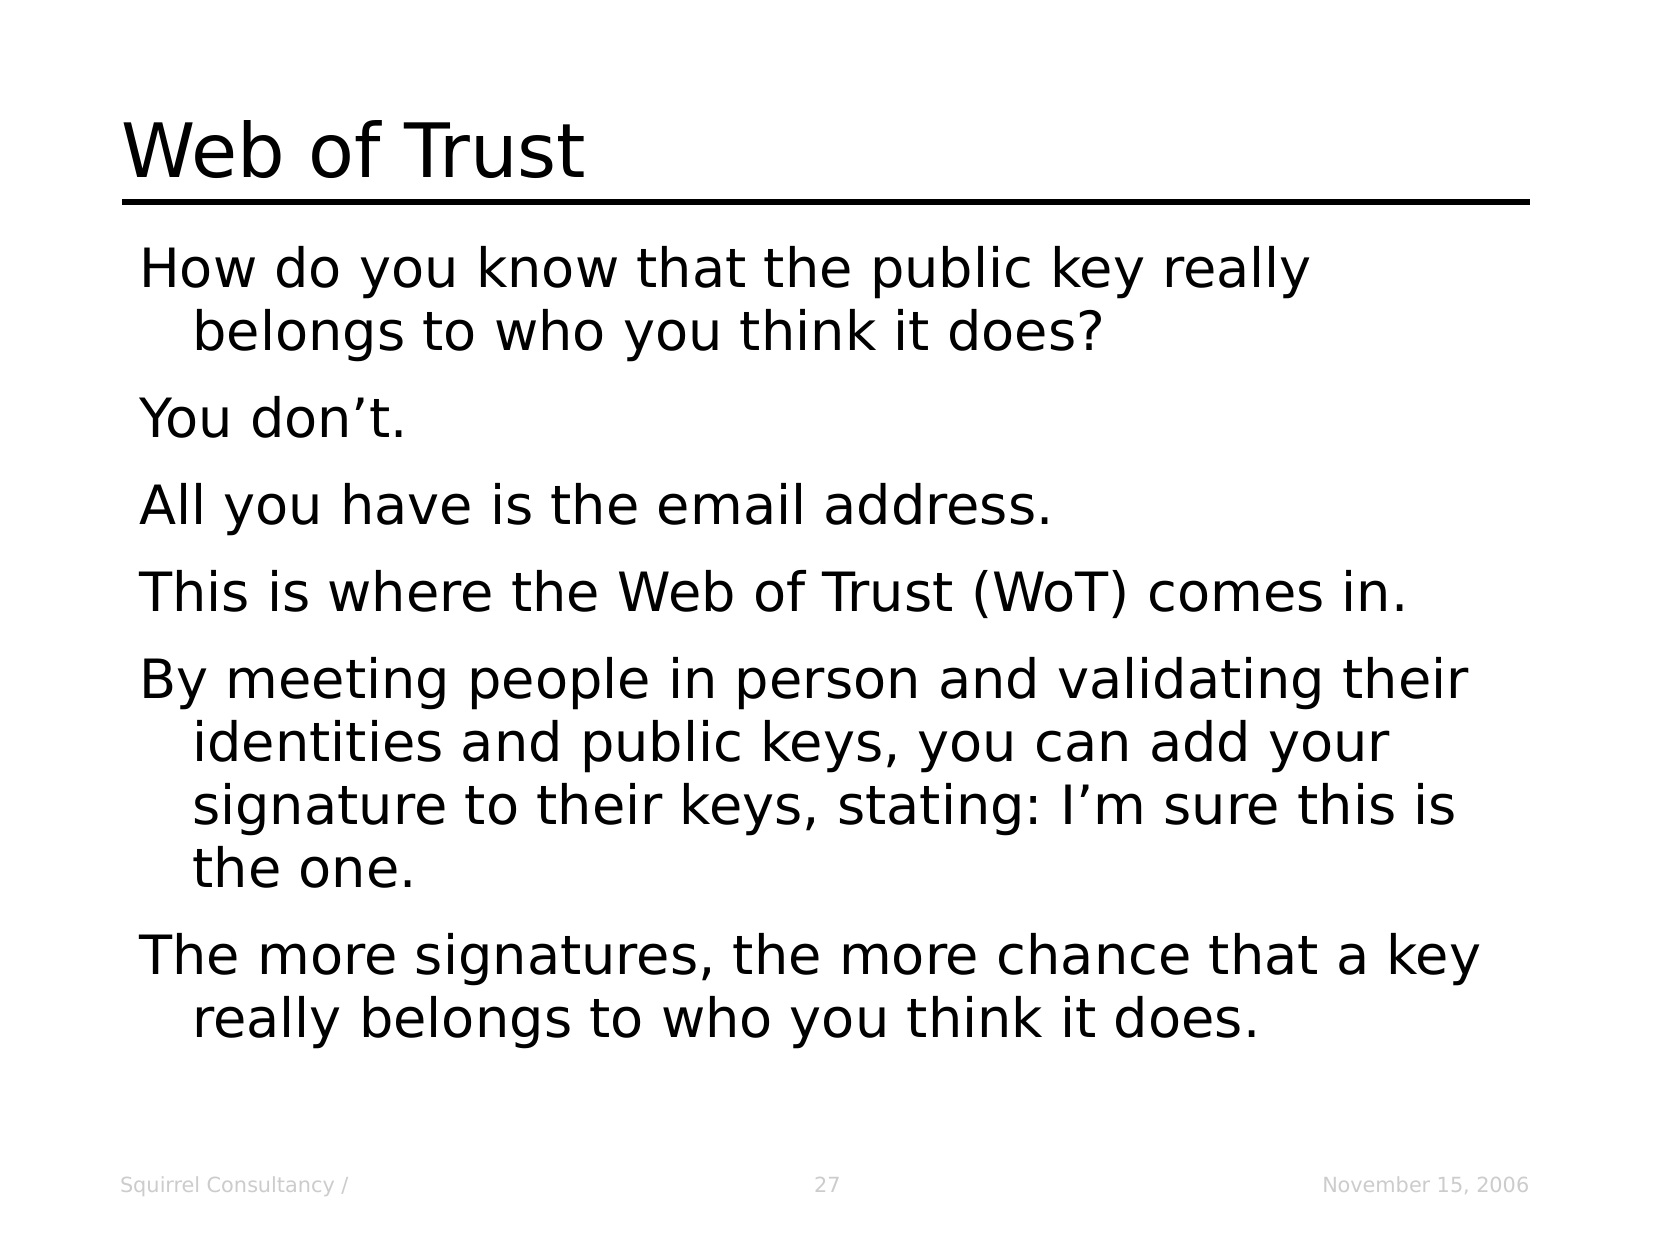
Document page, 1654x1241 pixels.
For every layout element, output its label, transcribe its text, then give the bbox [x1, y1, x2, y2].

list How do you know that the public key really belongs to who you think it does? You don’t. All you have is the email address. This is where the Web of Trust (WoT) comes in. By meeting people in person and validating their identities and public keys, you can add your signature to their keys, stating: I’m sure this is the one. The more signatures, the more chance that a key really belongs to who you think it does. [121, 237, 1534, 1141]
title Web of Trust [121, 102, 1534, 200]
